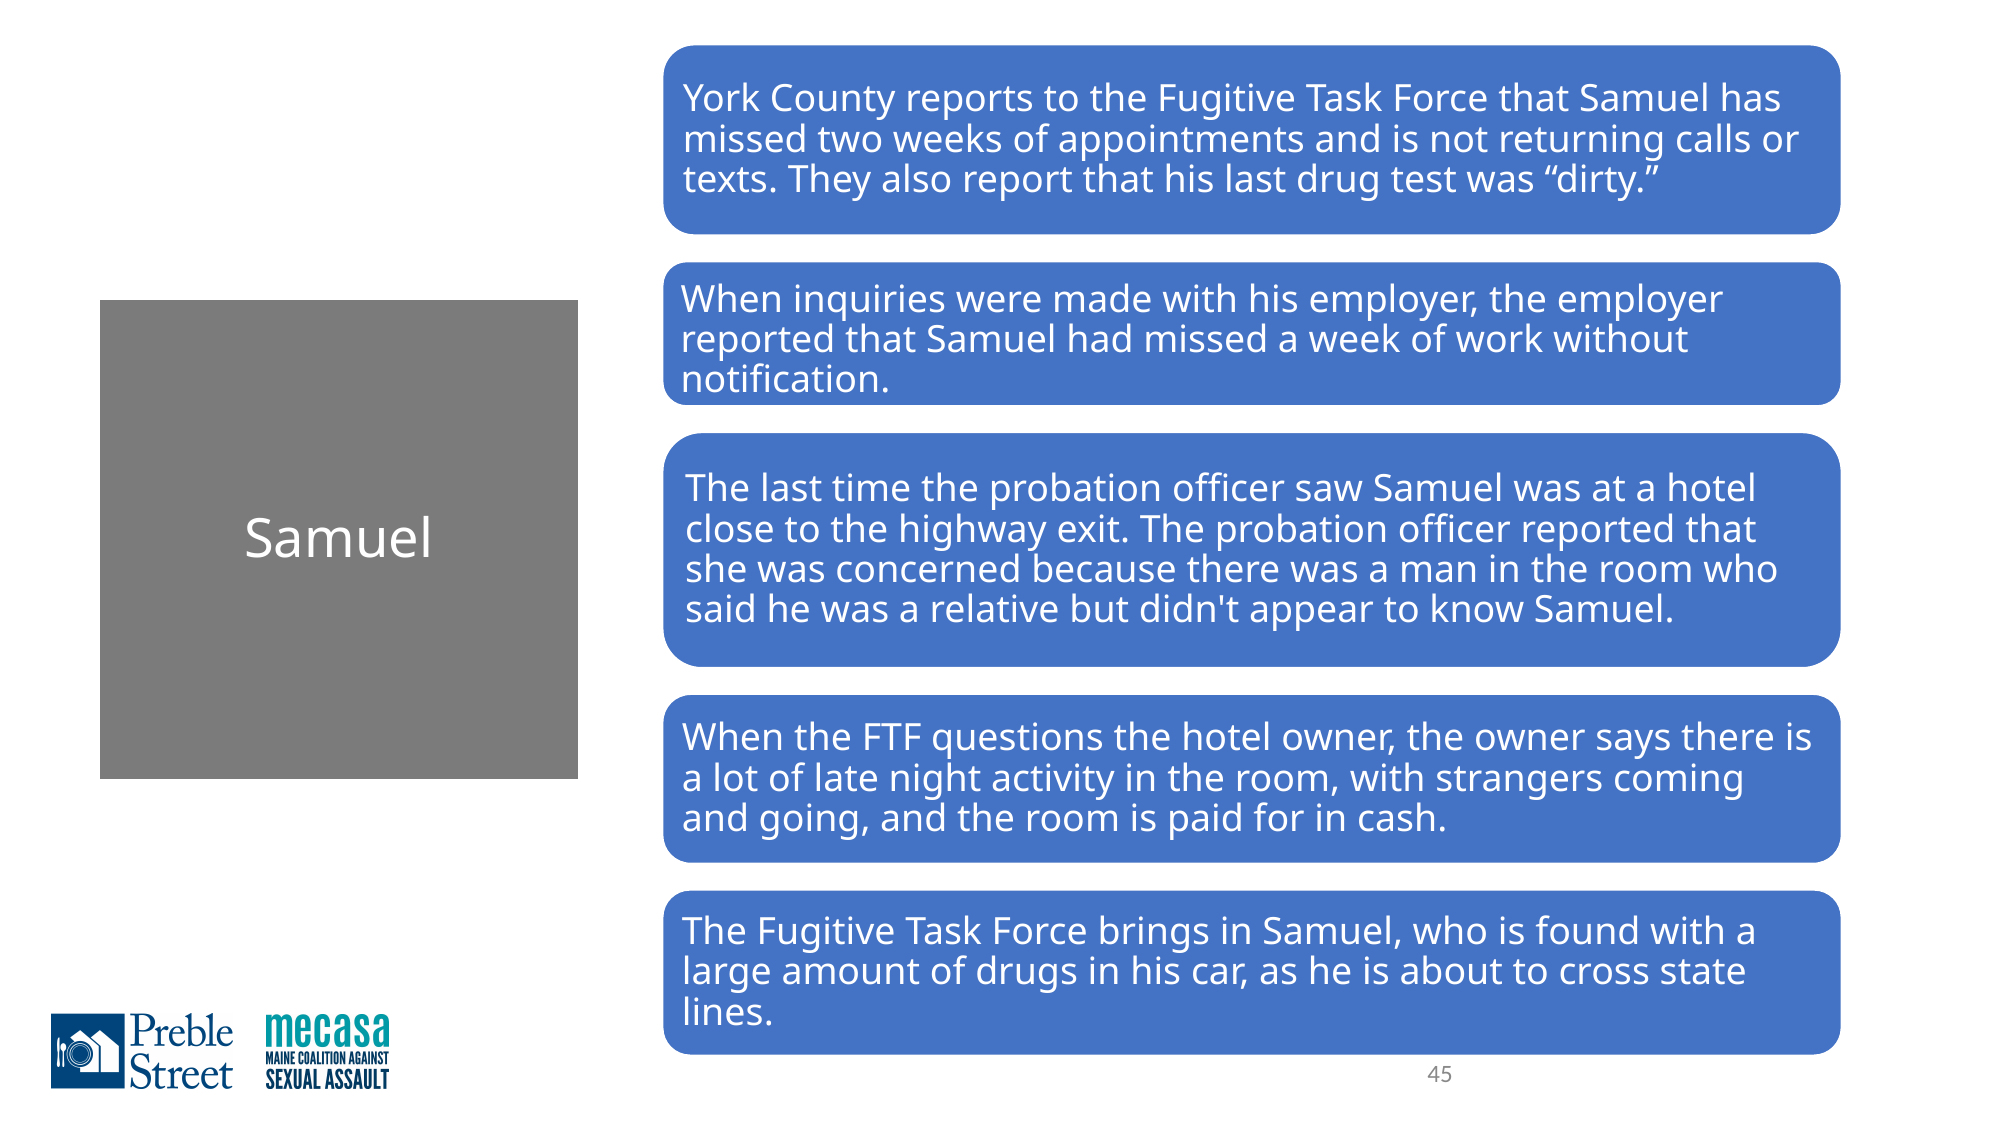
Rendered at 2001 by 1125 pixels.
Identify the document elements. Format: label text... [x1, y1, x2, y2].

text_box The last time the probation officer saw Samuel was at a hotel close to the highway exit. The probation officer reported that she was concerned because there was a man in the room who said he was a relative but didn't appear to know Samuel. [662, 432, 1842, 669]
text_box York County reports to the Fugitive Task Force that Samuel has missed two weeks of appointments and is not returning calls or texts. They also report that his last drug test was “dirty.” [662, 44, 1842, 236]
text_box When inquiries were made with his employer, the employer reported that Samuel had missed a week of work without notification. [662, 261, 1842, 407]
text_box The Fugitive Task Force brings in Samuel, who is found with a large amount of drugs in his car, as he is about to cross state lines. [662, 889, 1842, 1056]
text_box When the FTF questions the hotel owner, the owner says there is a lot of late night activity in the room, with strangers coming and going, and the room is paid for in cash. [662, 693, 1842, 864]
title Samuel [113, 314, 564, 765]
slide_number 45 [1412, 1042, 1863, 1103]
